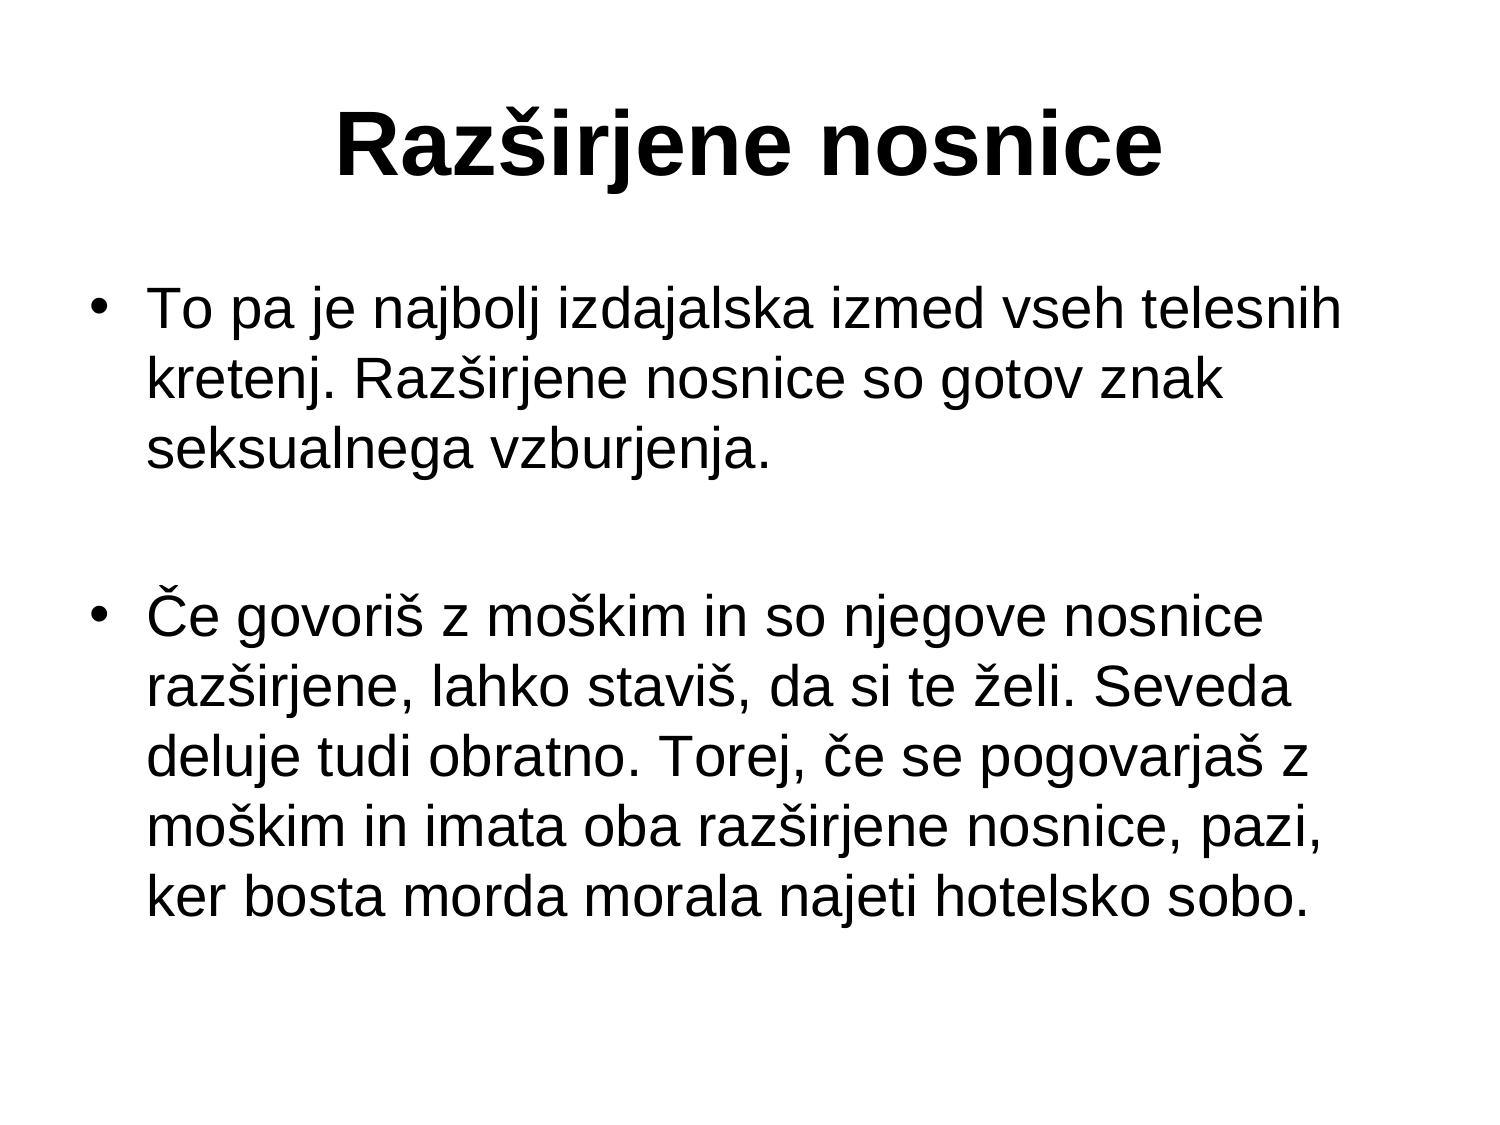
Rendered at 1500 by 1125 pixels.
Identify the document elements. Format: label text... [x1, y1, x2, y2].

title Razširjene nosnice [75, 45, 1426, 233]
list To pa je najbolj izdajalska izmed vseh telesnih kretenj. Razširjene nosnice so gotov znak seksualnega vzburjenja. Če govoriš z moškim in so njegove nosnice razširjene, lahko staviš, da si te želi. Seveda deluje tudi obratno. Torej, če se pogovarjaš z moškim in imata oba razširjene nosnice, pazi, ker bosta morda morala najeti hotelsko sobo. [75, 262, 1426, 1006]
